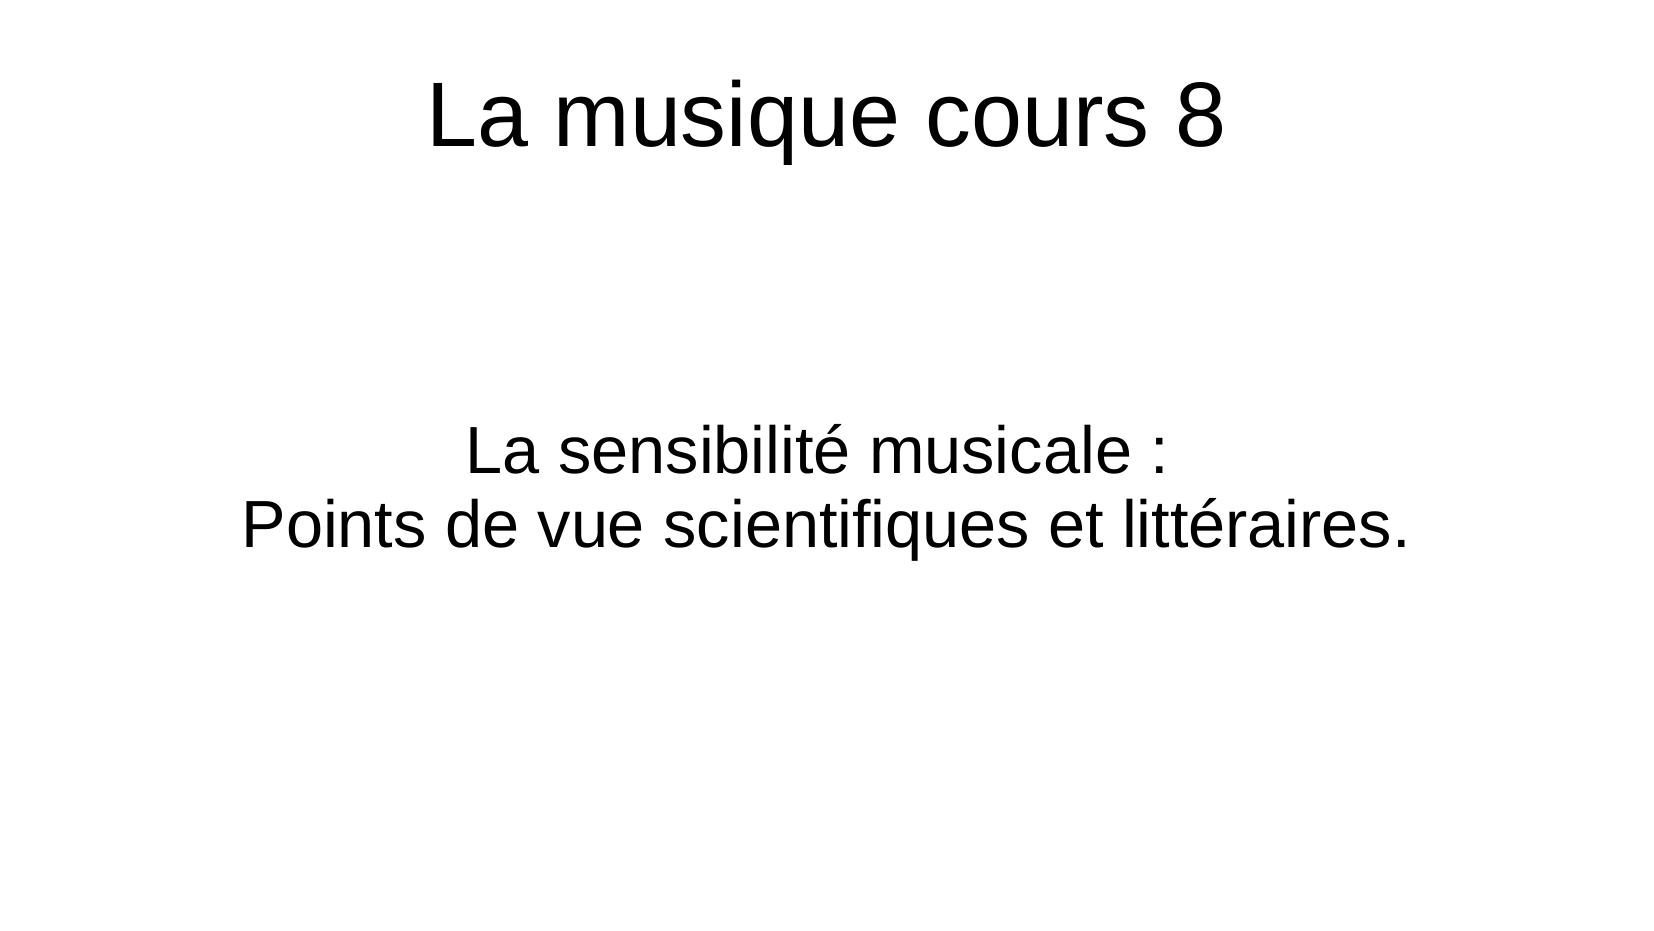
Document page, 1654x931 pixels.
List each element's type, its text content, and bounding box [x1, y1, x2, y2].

title La musique cours 8 [82, 37, 1571, 193]
subtitle La sensibilité musicale : Points de vue scientifiques et littéraires. [82, 217, 1571, 758]
